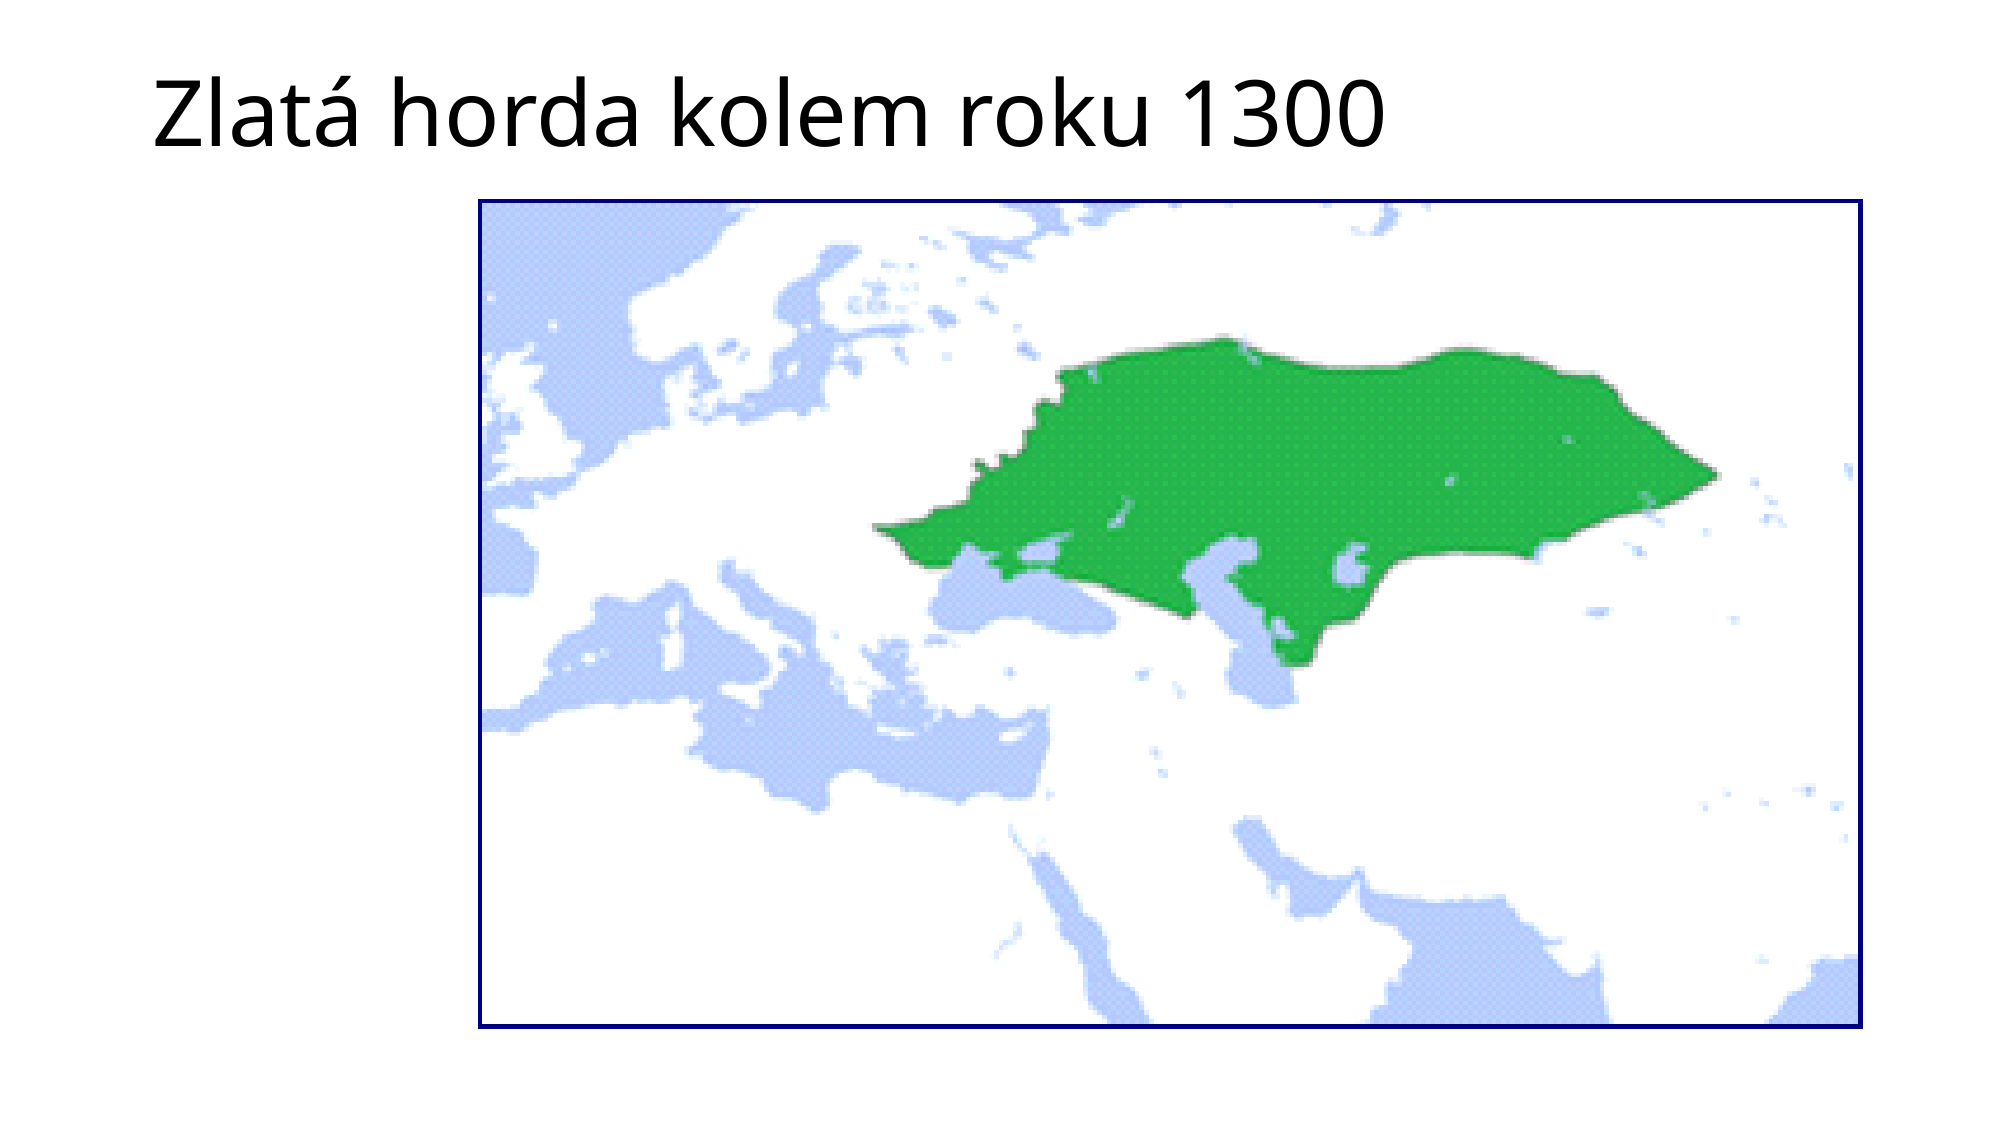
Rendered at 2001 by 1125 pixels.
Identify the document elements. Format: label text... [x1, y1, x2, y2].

picture [478, 199, 1863, 1029]
title Zlatá horda kolem roku 1300 [137, 59, 1863, 278]
